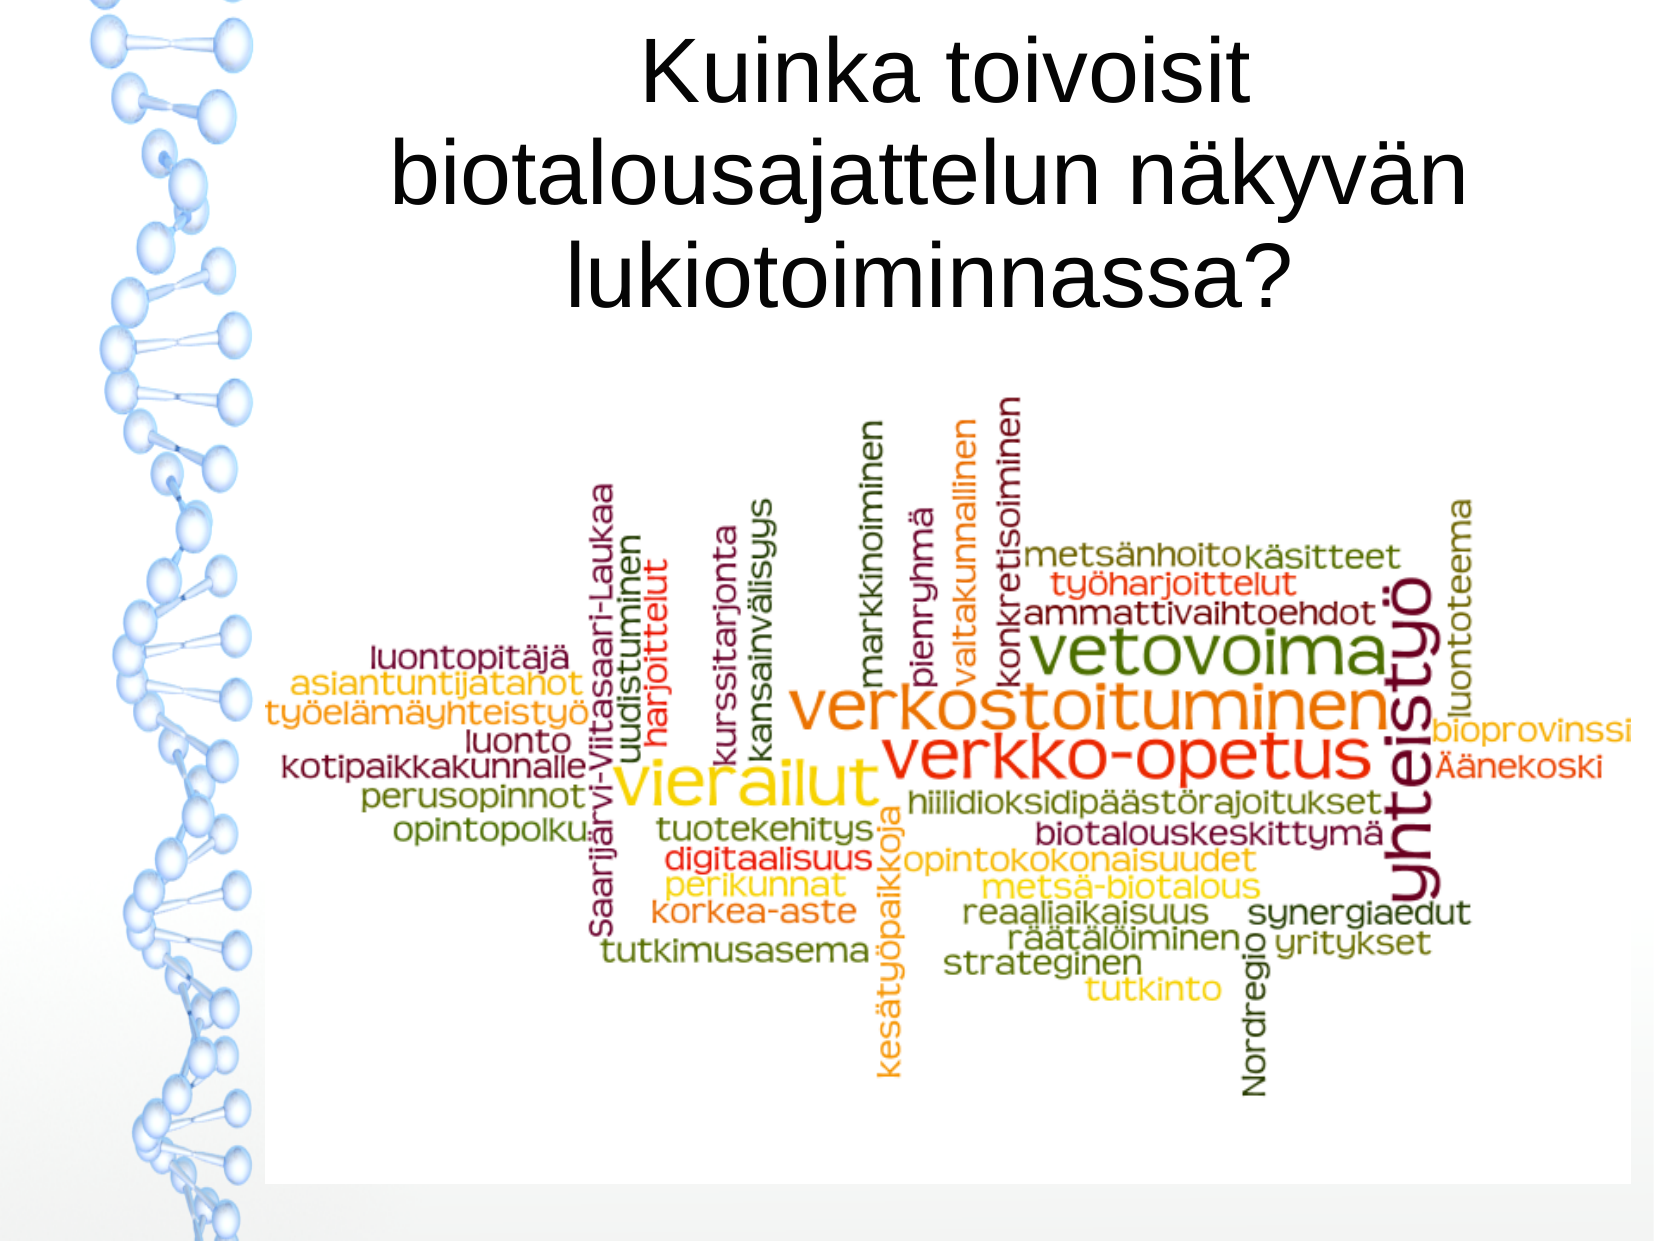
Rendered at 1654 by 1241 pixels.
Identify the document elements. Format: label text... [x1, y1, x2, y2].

picture [0, 0, 1654, 1241]
title Kuinka toivoisit biotalousajattelun näkyvän lukiotoiminnassa? [265, 19, 1595, 310]
